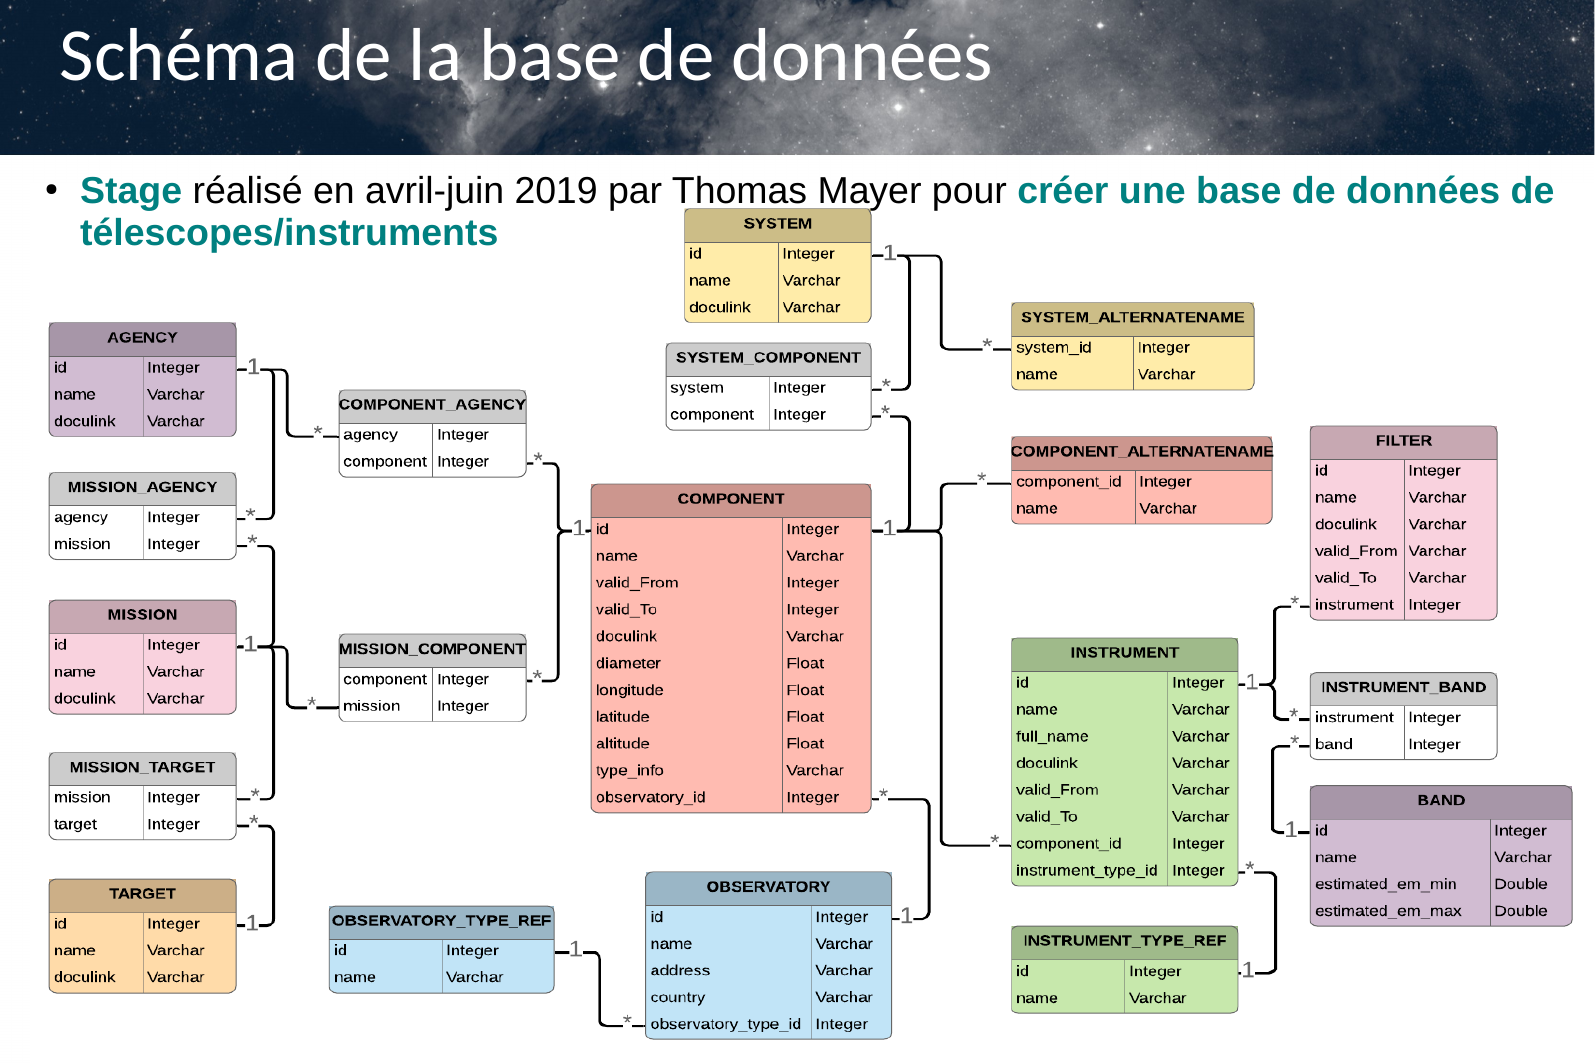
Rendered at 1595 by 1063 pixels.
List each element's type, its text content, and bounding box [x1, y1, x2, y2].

title Schéma de la base de données [30, 17, 1546, 106]
picture [0, 0, 1595, 1063]
text_box Stage réalisé en avril-juin 2019 par Thomas Mayer pour créer une base de données de télescopes/instruments [30, 120, 1576, 264]
